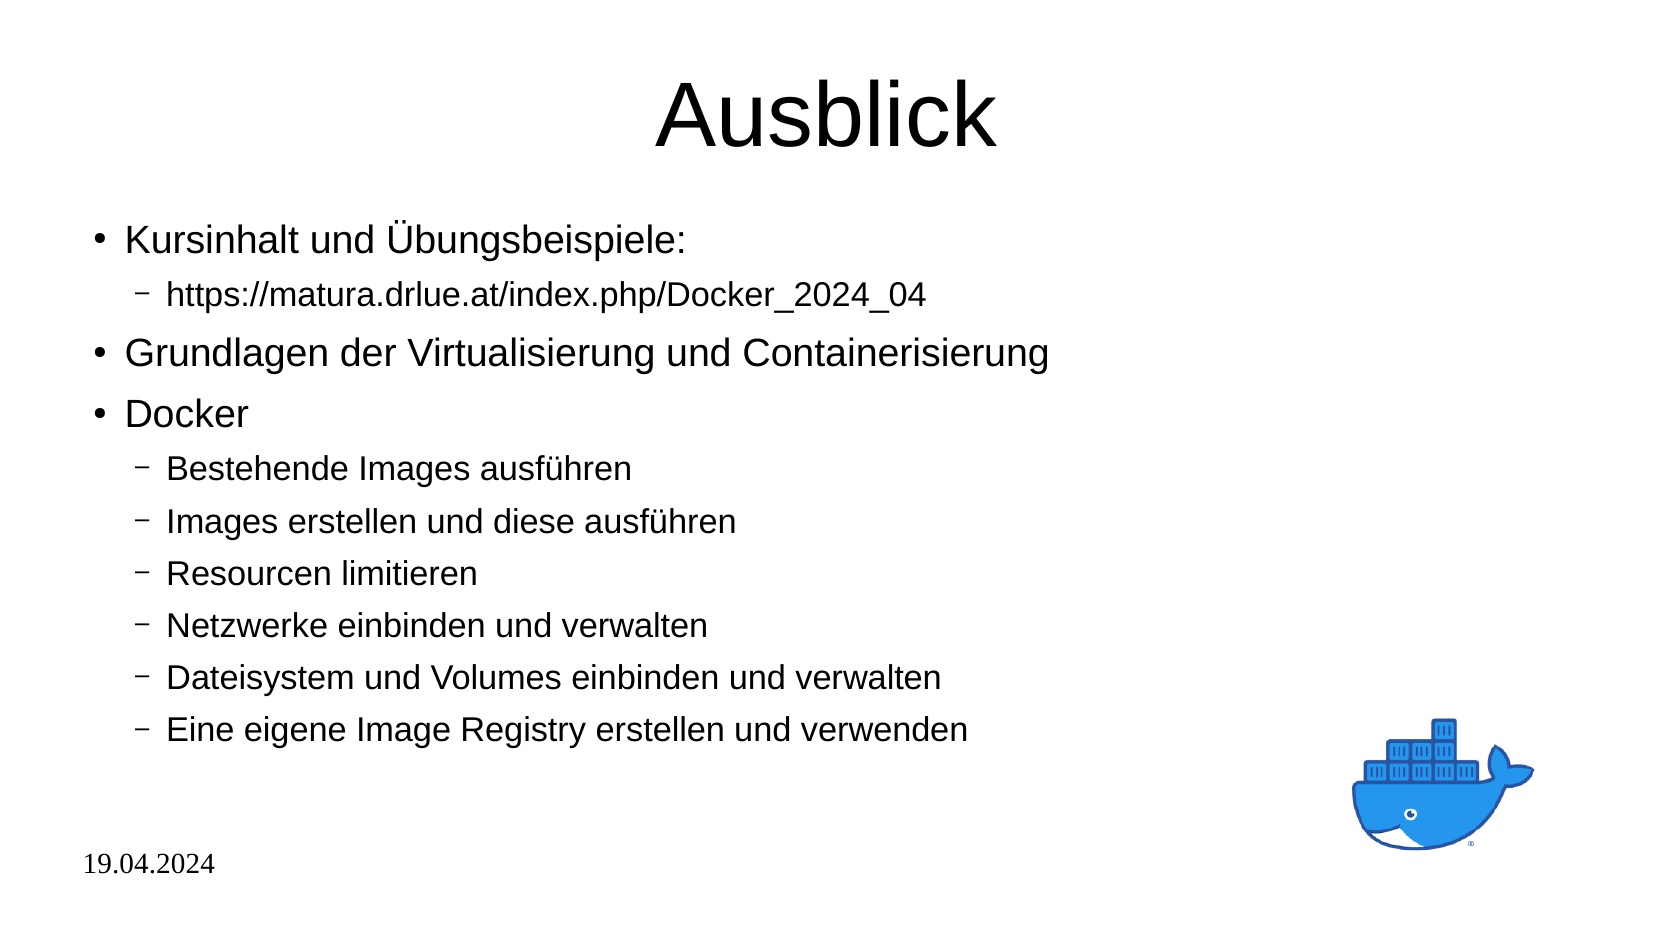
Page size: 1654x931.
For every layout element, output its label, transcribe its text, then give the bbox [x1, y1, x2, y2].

title Ausblick [82, 37, 1571, 193]
picture [1305, 758, 1571, 912]
list Kursinhalt und Übungsbeispiele: https://matura.drlue.at/index.php/Docker_2024_04 Grundlagen der Virtualisierung und Containerisierung Docker Bestehende Images ausführen Images erstellen und diese ausführen Resourcen limitieren Netzwerke einbinden und verwalten Dateisystem und Volumes einbinden und verwalten Eine eigene Image Registry erstellen und verwenden [82, 217, 1571, 758]
